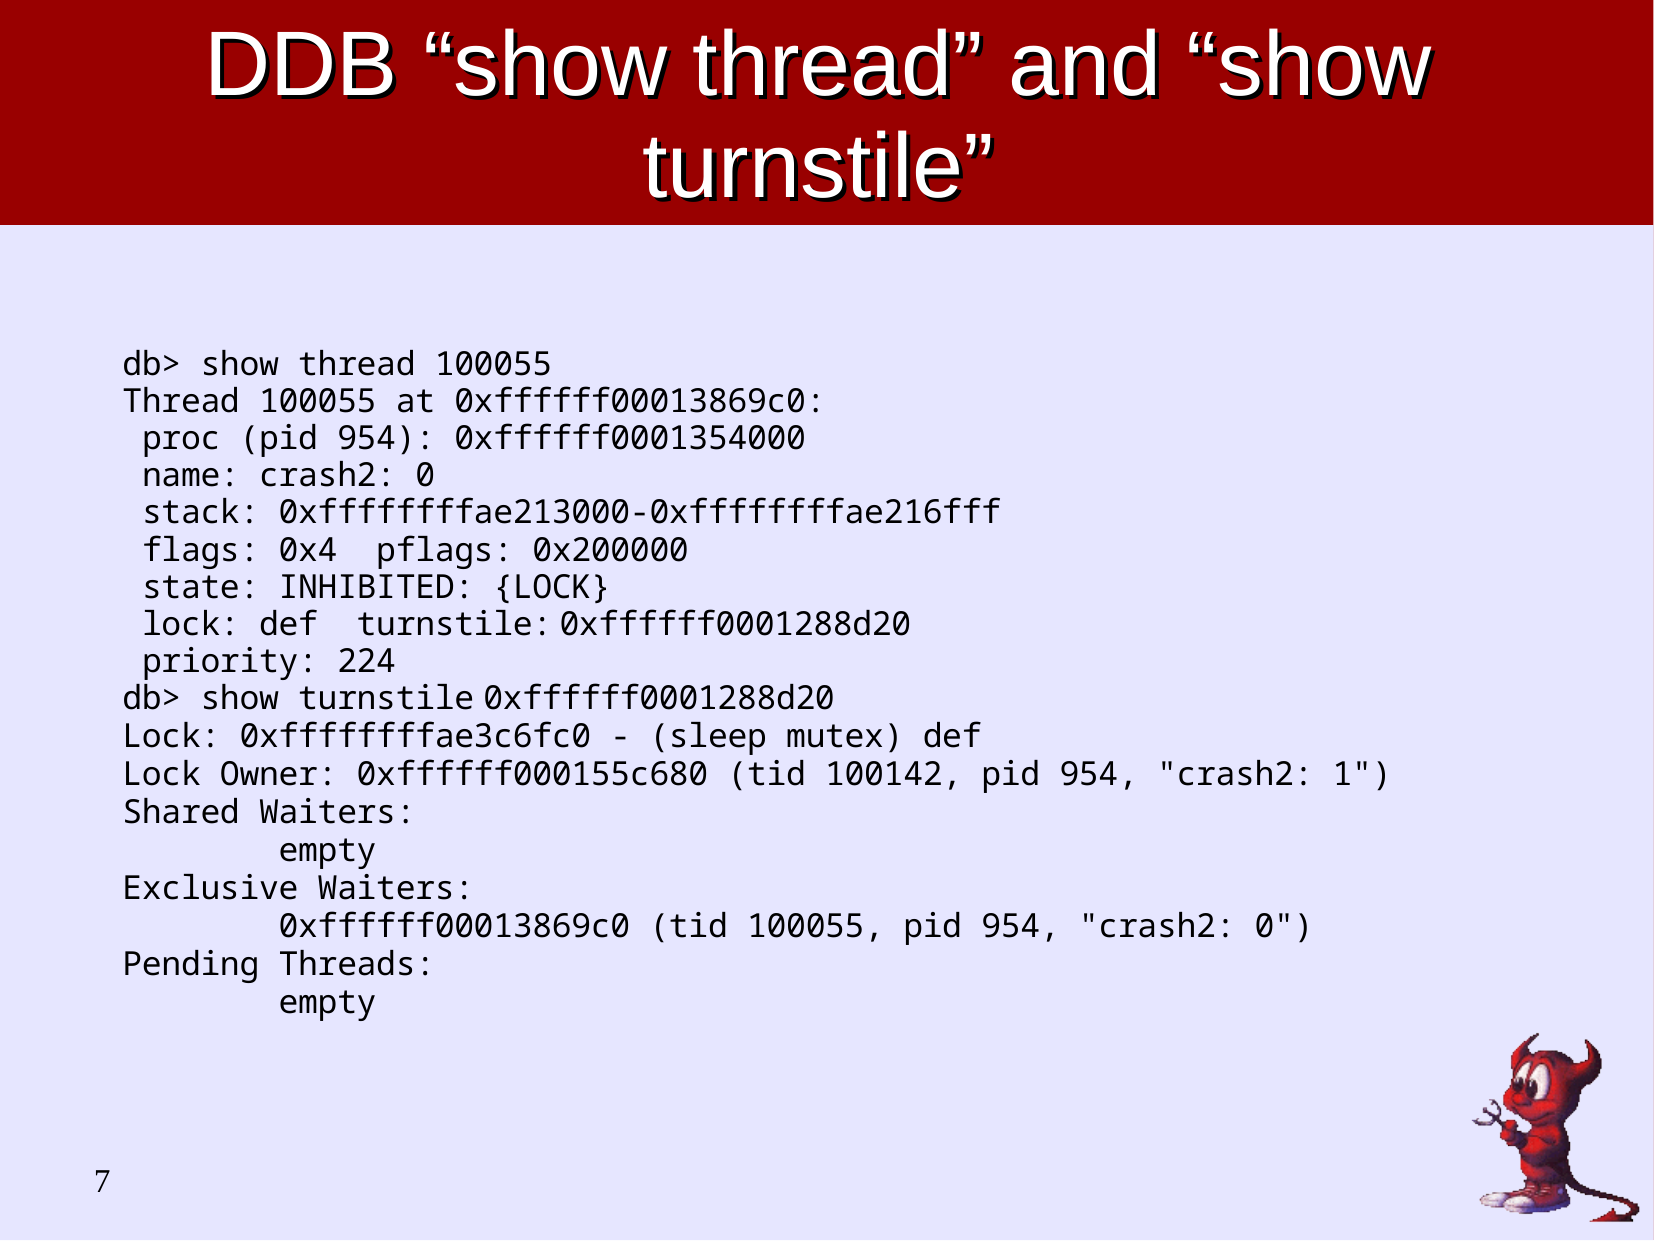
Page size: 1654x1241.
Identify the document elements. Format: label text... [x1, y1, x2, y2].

chart [121, 344, 1532, 1125]
picture [1464, 1030, 1643, 1227]
title DDB “show thread” and “show turnstile” [112, 11, 1525, 219]
